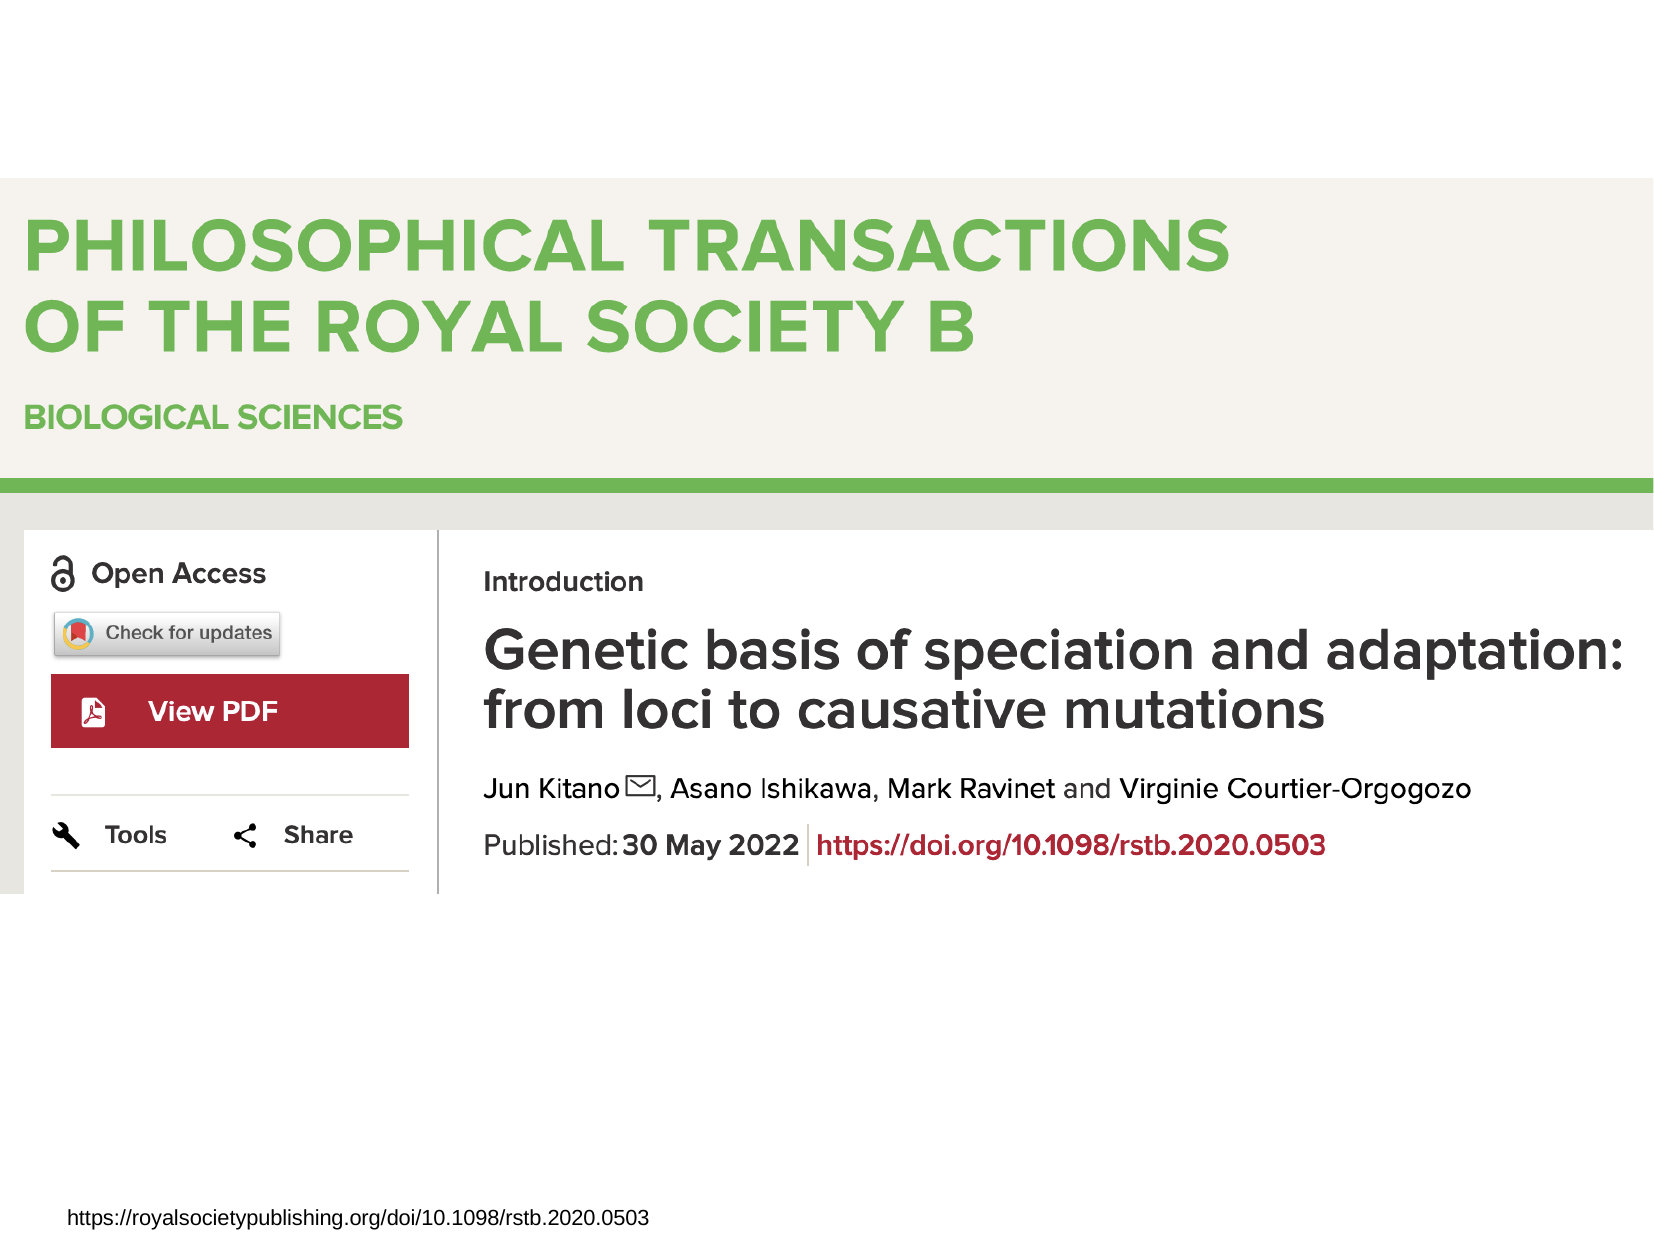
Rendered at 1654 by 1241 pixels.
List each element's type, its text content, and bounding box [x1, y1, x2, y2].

text_box https://royalsocietypublishing.org/doi/10.1098/rstb.2020.0503 [52, 1198, 1474, 1241]
picture [0, 178, 1654, 894]
